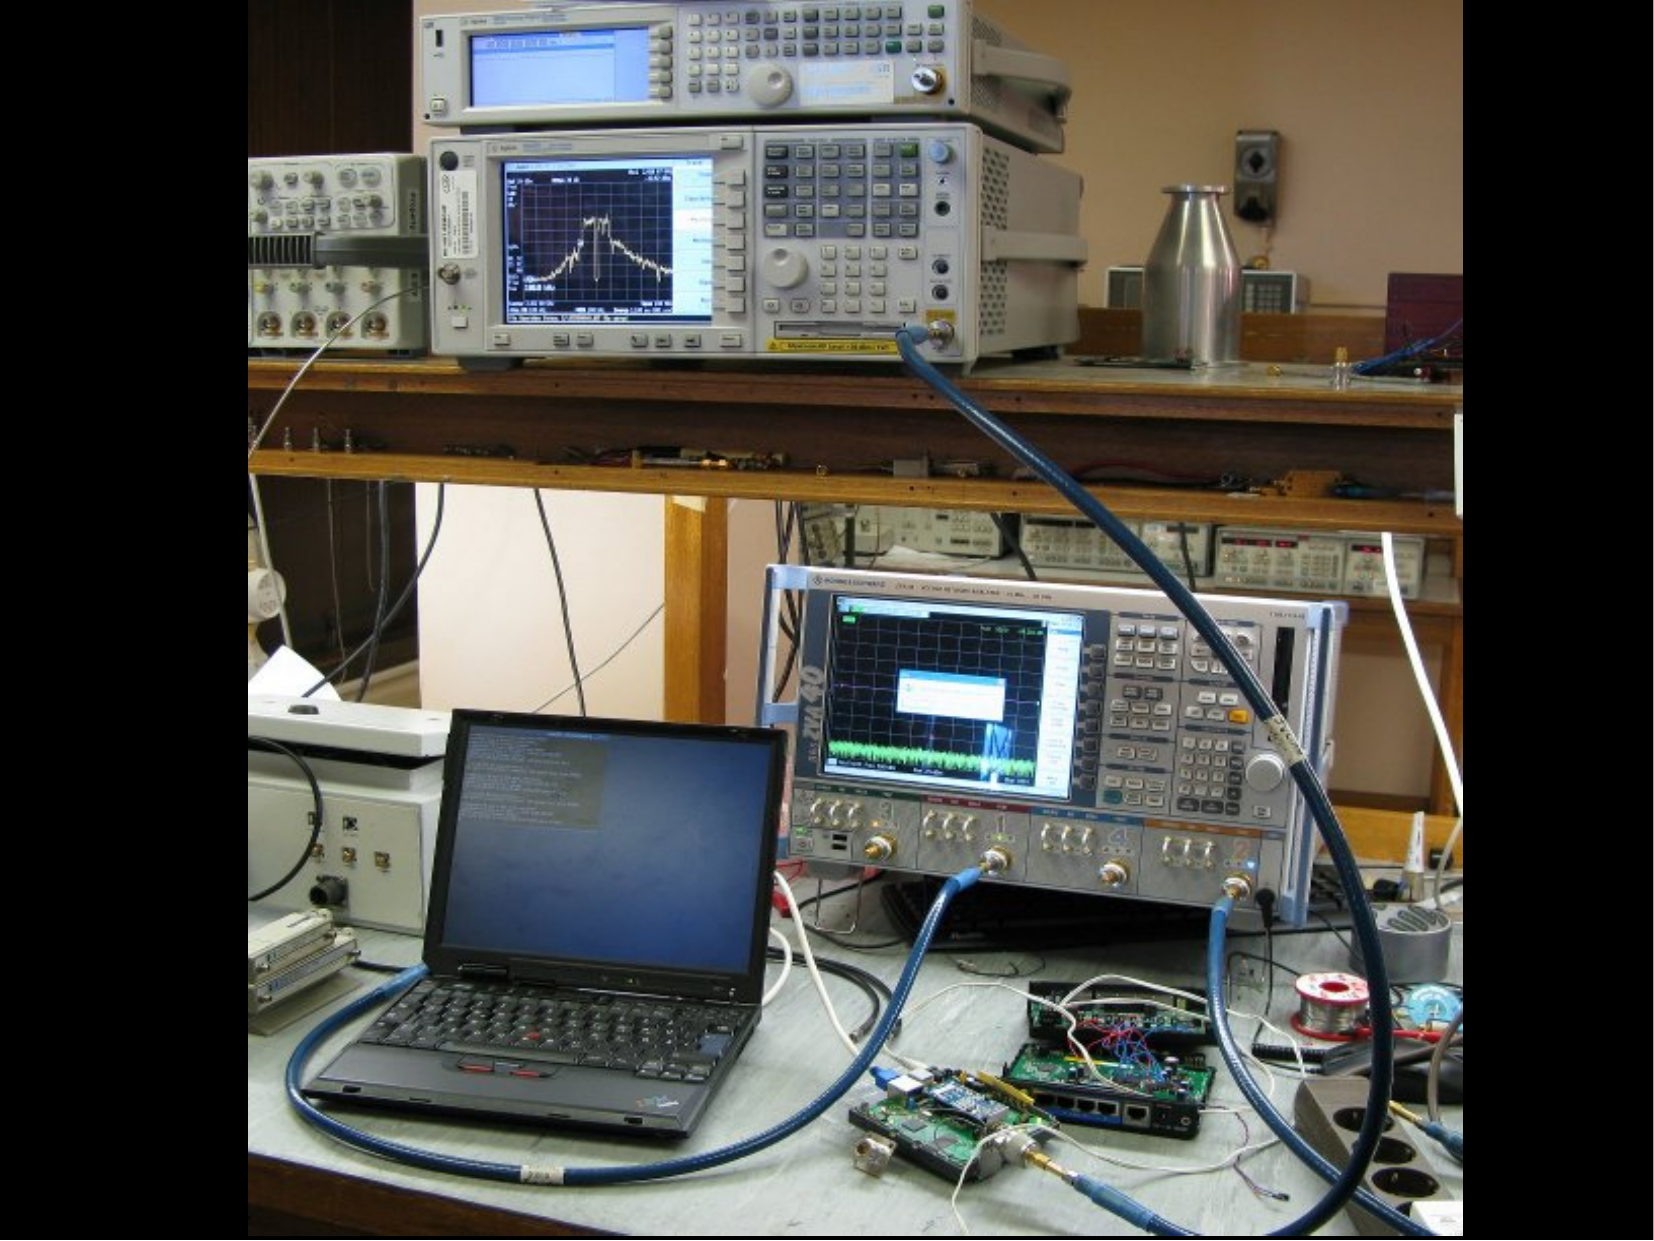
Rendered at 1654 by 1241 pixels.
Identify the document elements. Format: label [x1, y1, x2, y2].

picture [248, 0, 1463, 1236]
